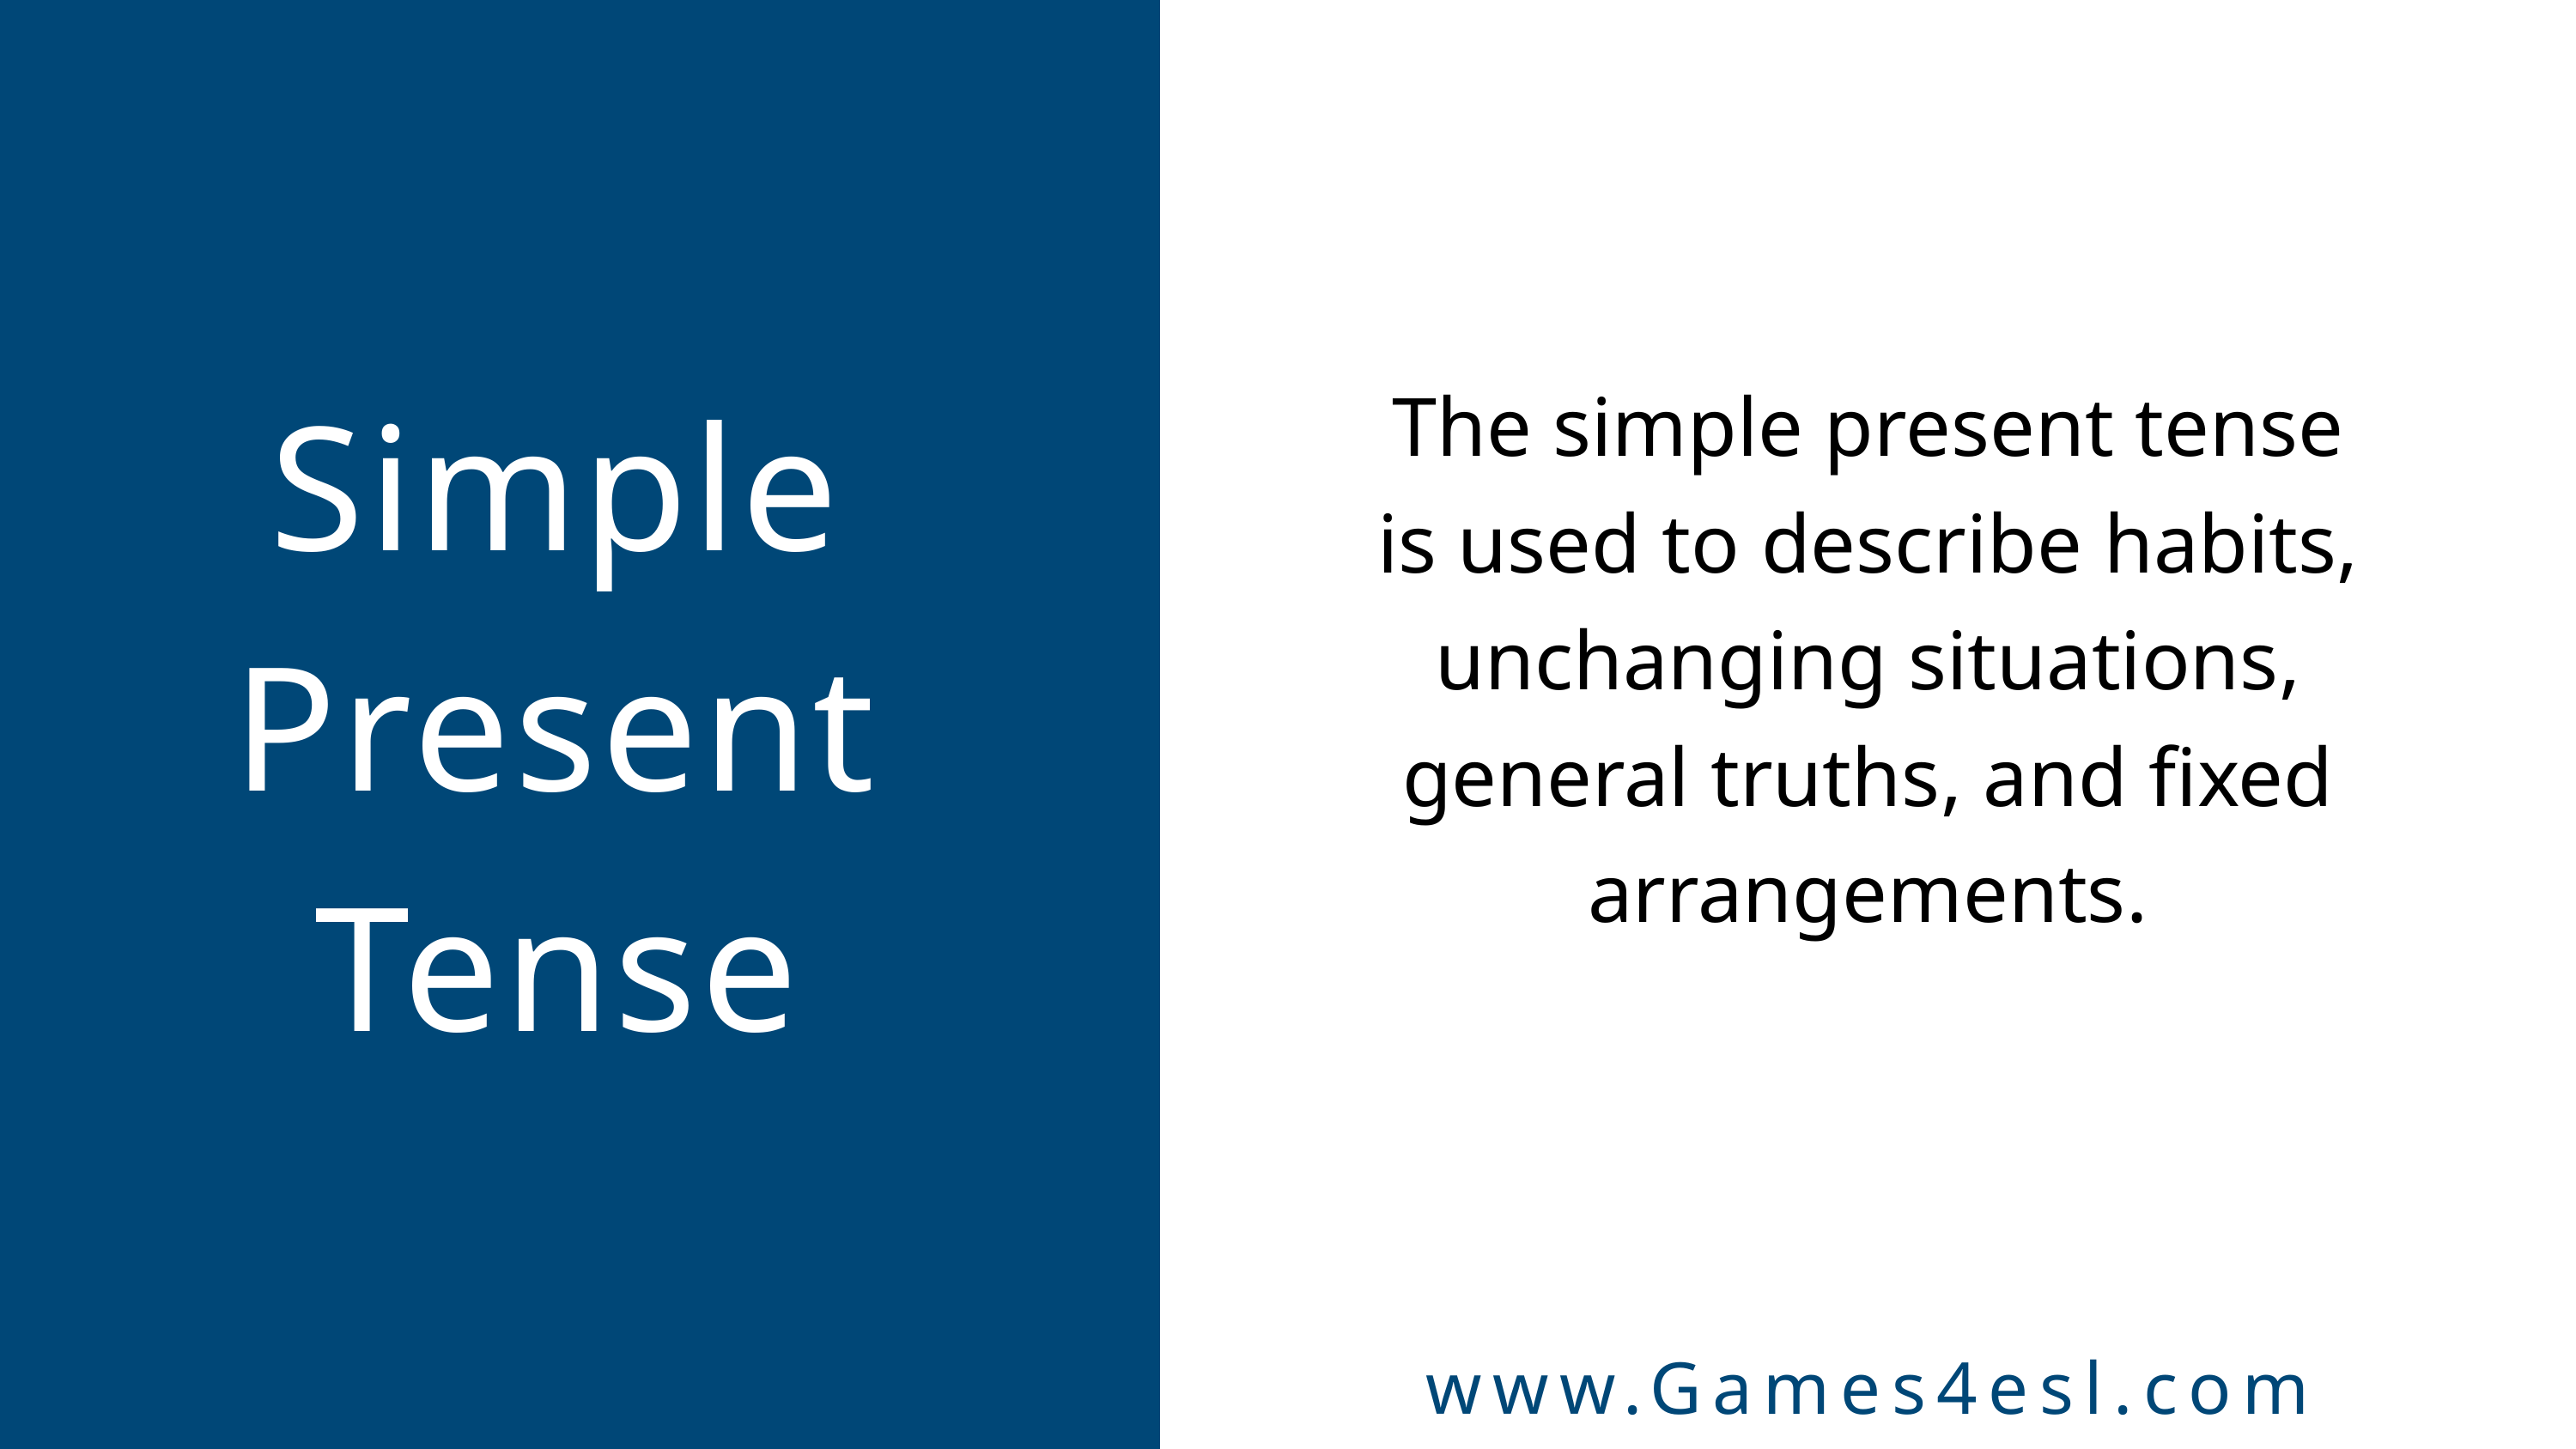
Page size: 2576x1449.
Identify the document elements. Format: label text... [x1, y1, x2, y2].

text_box The simple present tense is used to describe habits, unchanging situations, general truths, and fixed arrangements. [1368, 355, 2368, 1051]
text_box Simple Present Tense [83, 344, 1030, 1057]
text_box www.Games4esl.com [1159, 1336, 2576, 1428]
text_box [0, 0, 1160, 1449]
